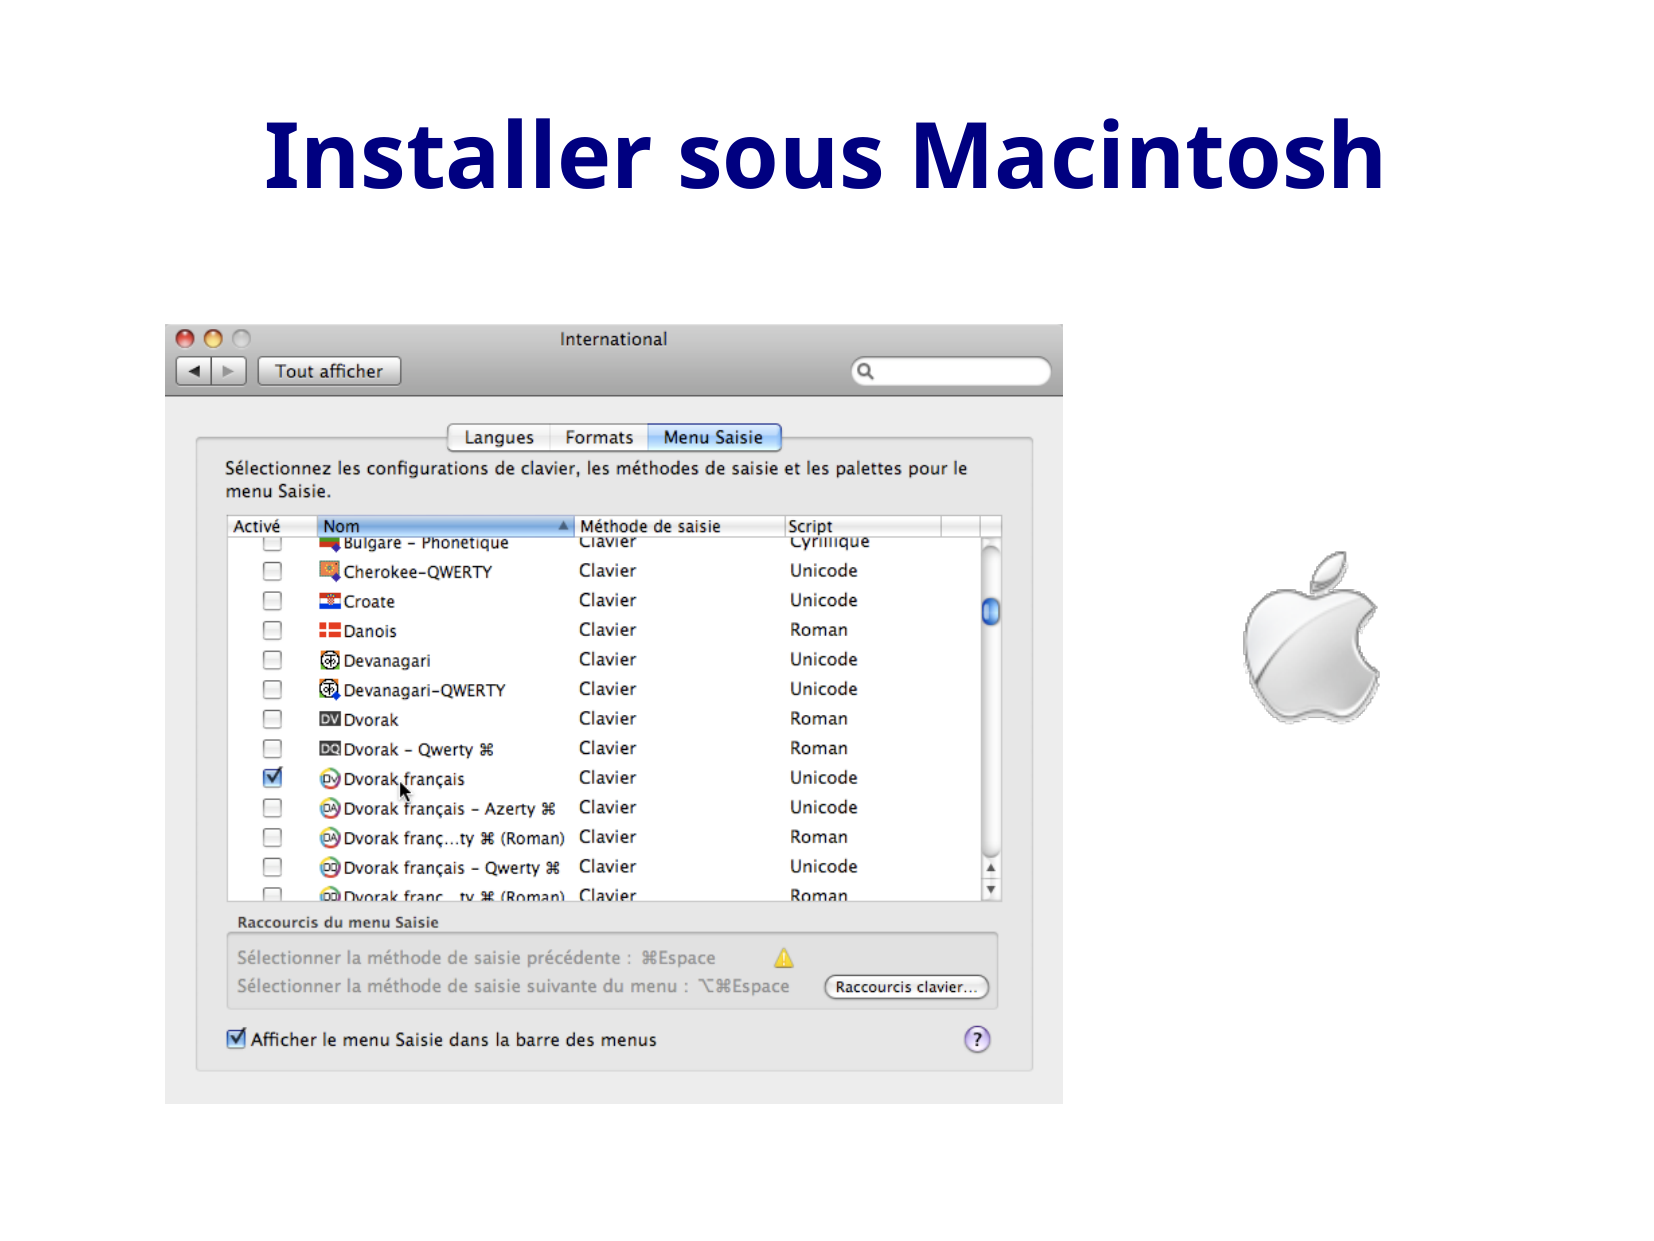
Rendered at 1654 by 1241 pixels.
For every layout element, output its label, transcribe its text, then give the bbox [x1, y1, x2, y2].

picture [1240, 544, 1388, 739]
picture [165, 324, 1063, 1104]
title Installer sous Macintosh [82, 56, 1571, 250]
